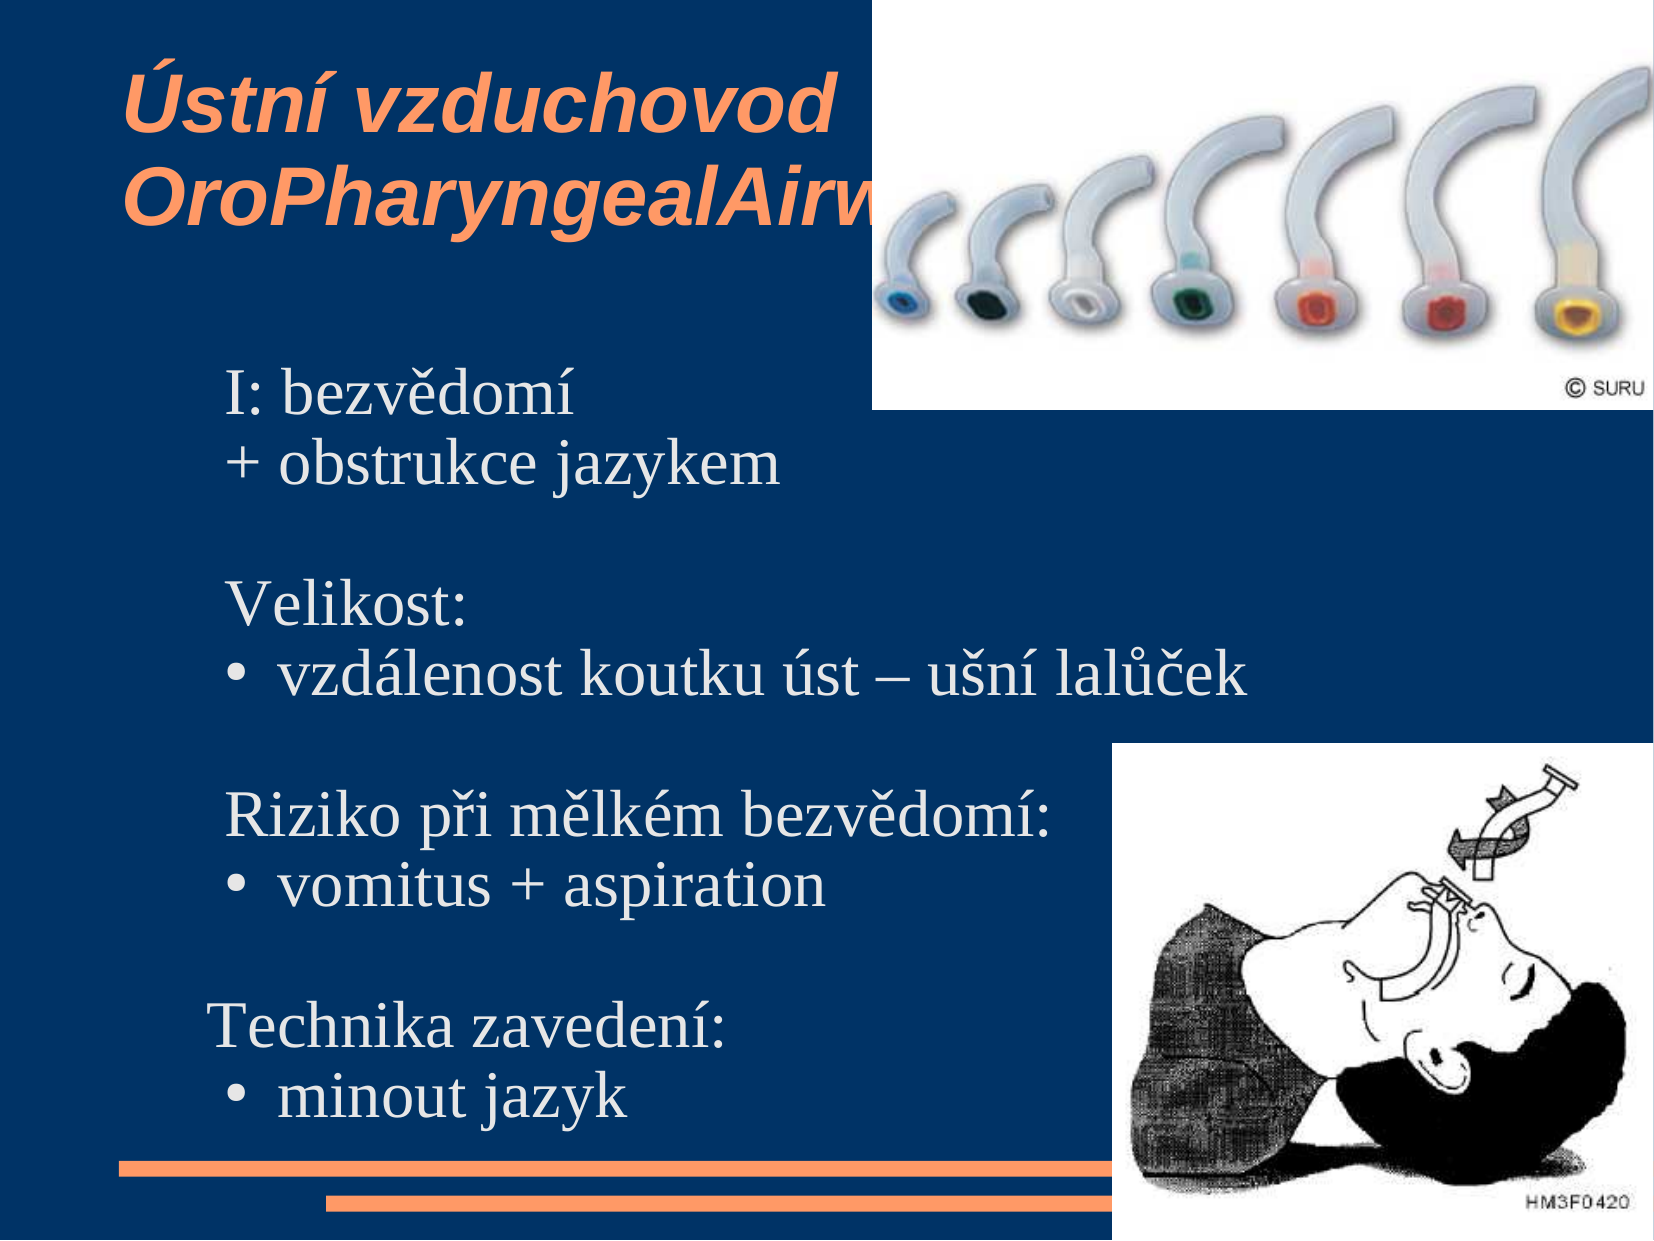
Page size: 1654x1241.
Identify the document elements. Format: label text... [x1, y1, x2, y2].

picture [872, 0, 1654, 410]
title Ústní vzduchovod OroPharyngealAirway [121, 46, 872, 254]
picture [1112, 743, 1654, 1241]
list I: bezvědomí + obstrukce jazykem Velikost: vzdálenost koutku úst – ušní lalůček Riziko při mělkém bezvědomí: vomitus + aspiration Technika zavedení: minout jazyk [206, 358, 1612, 1136]
